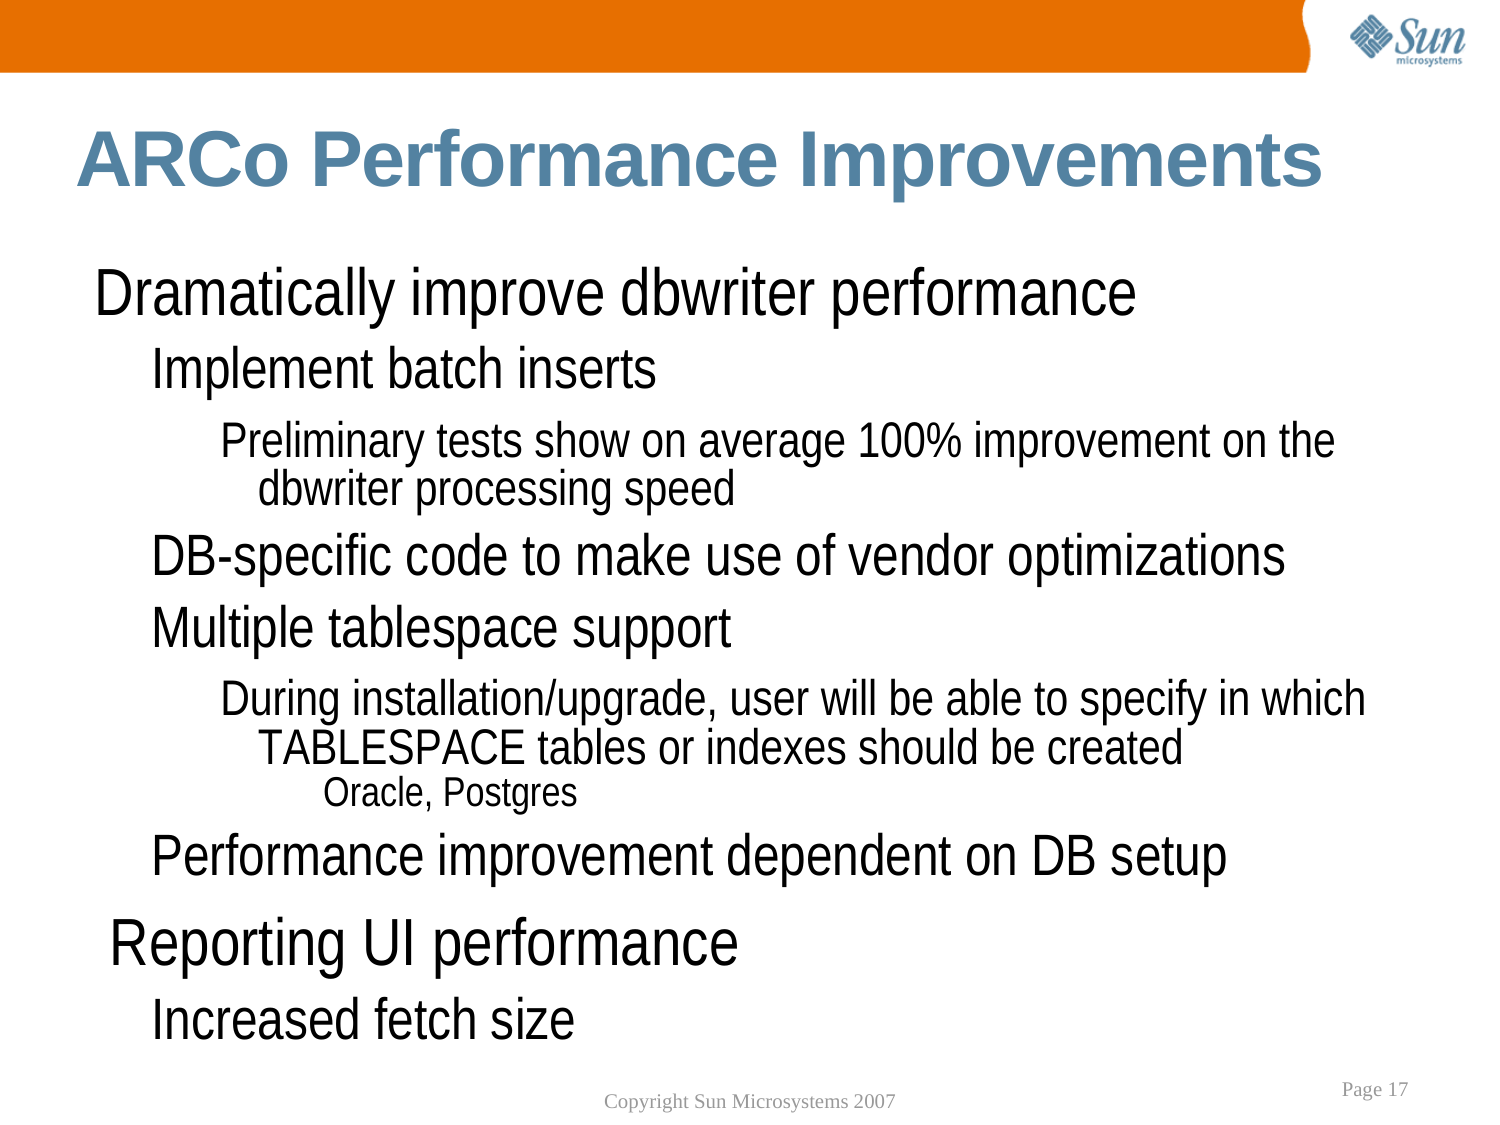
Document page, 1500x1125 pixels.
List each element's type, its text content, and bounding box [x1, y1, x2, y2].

list Dramatically improve dbwriter performance Implement batch inserts Preliminary tests show on average 100% improvement on the dbwriter processing speed DB-specific code to make use of vendor optimizations Multiple tablespace support During installation/upgrade, user will be able to specify in which TABLESPACE tables or indexes should be created Oracle, Postgres Performance improvement dependent on DB setup Reporting UI performance Increased fetch size [75, 263, 1425, 1054]
title ARCo Performance Improvements [75, 122, 1438, 228]
picture [0, 0, 1500, 75]
